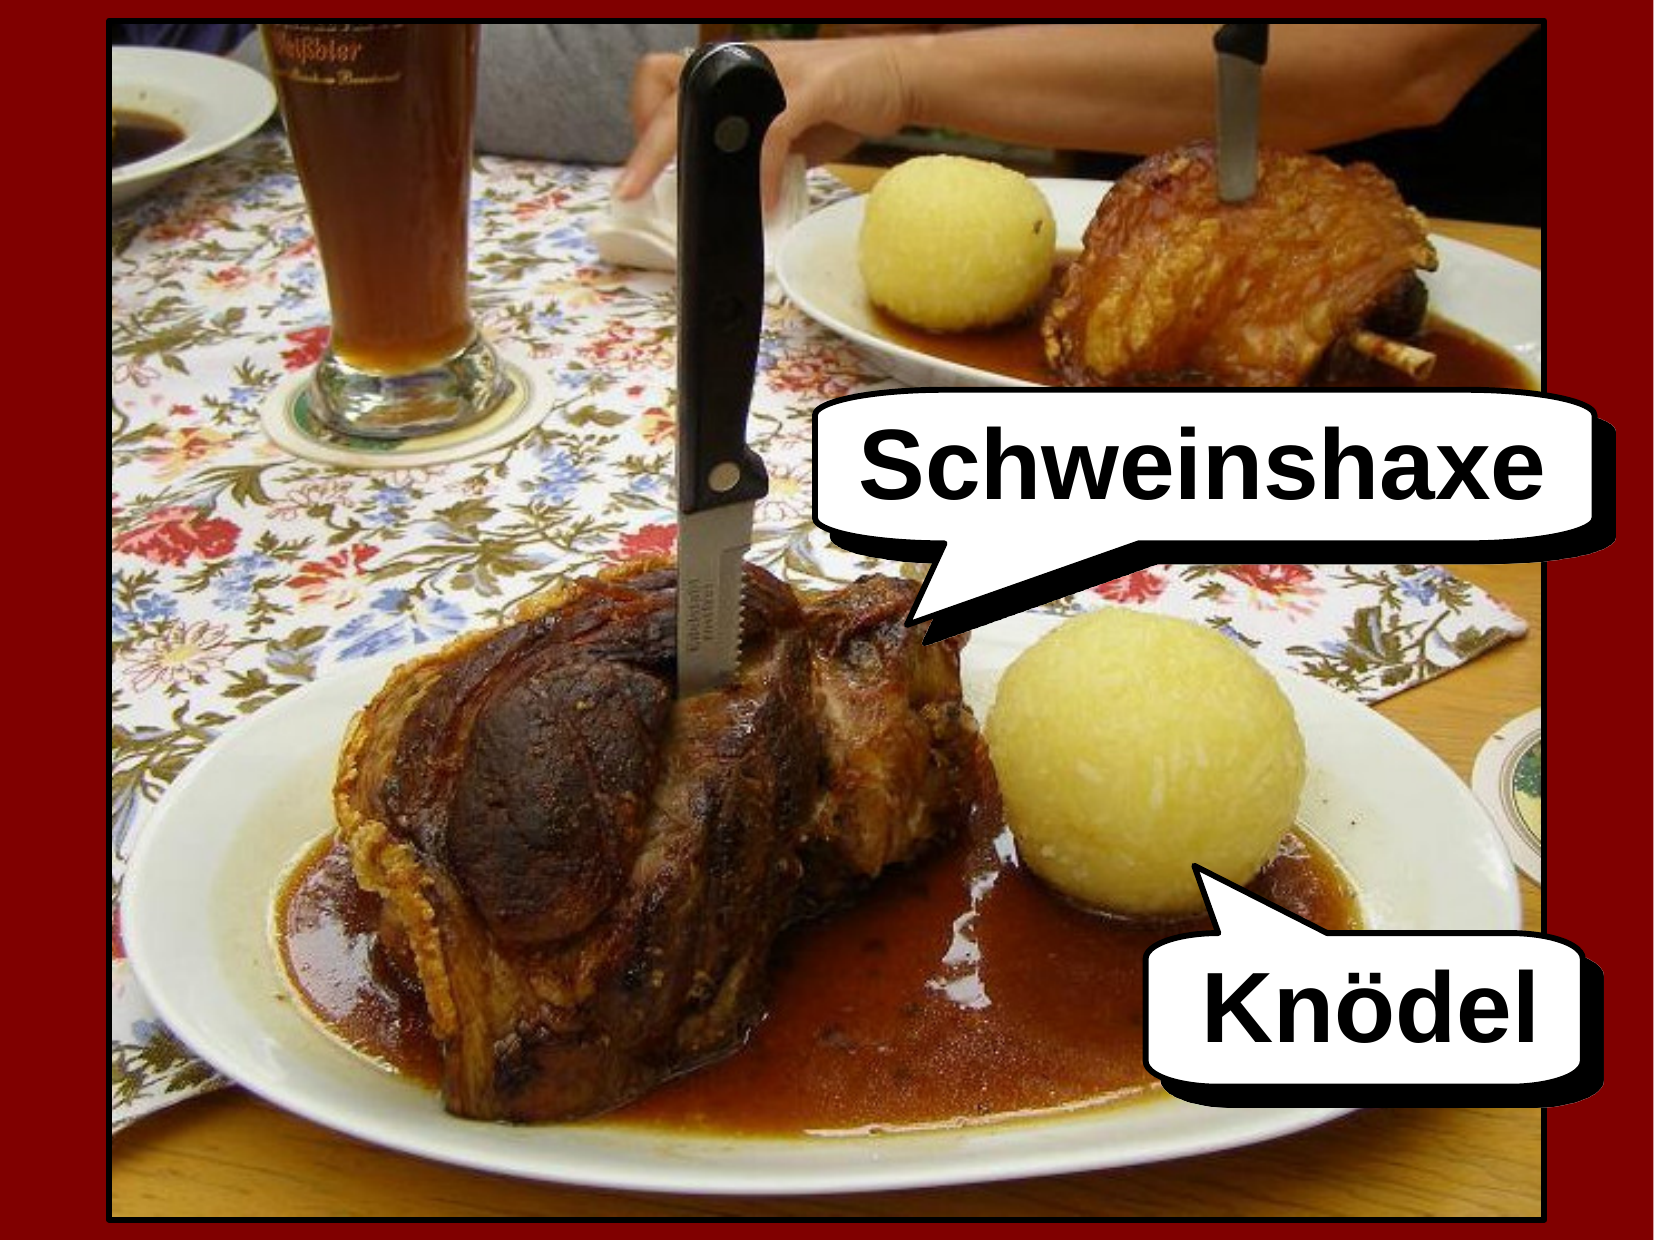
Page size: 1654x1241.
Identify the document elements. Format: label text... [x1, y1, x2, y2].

text_box Schweinshaxe [844, 401, 1571, 529]
text_box [814, 389, 1595, 625]
text_box Knödel [1187, 944, 1571, 1072]
picture [112, 23, 1542, 1217]
text_box [1145, 865, 1583, 1087]
